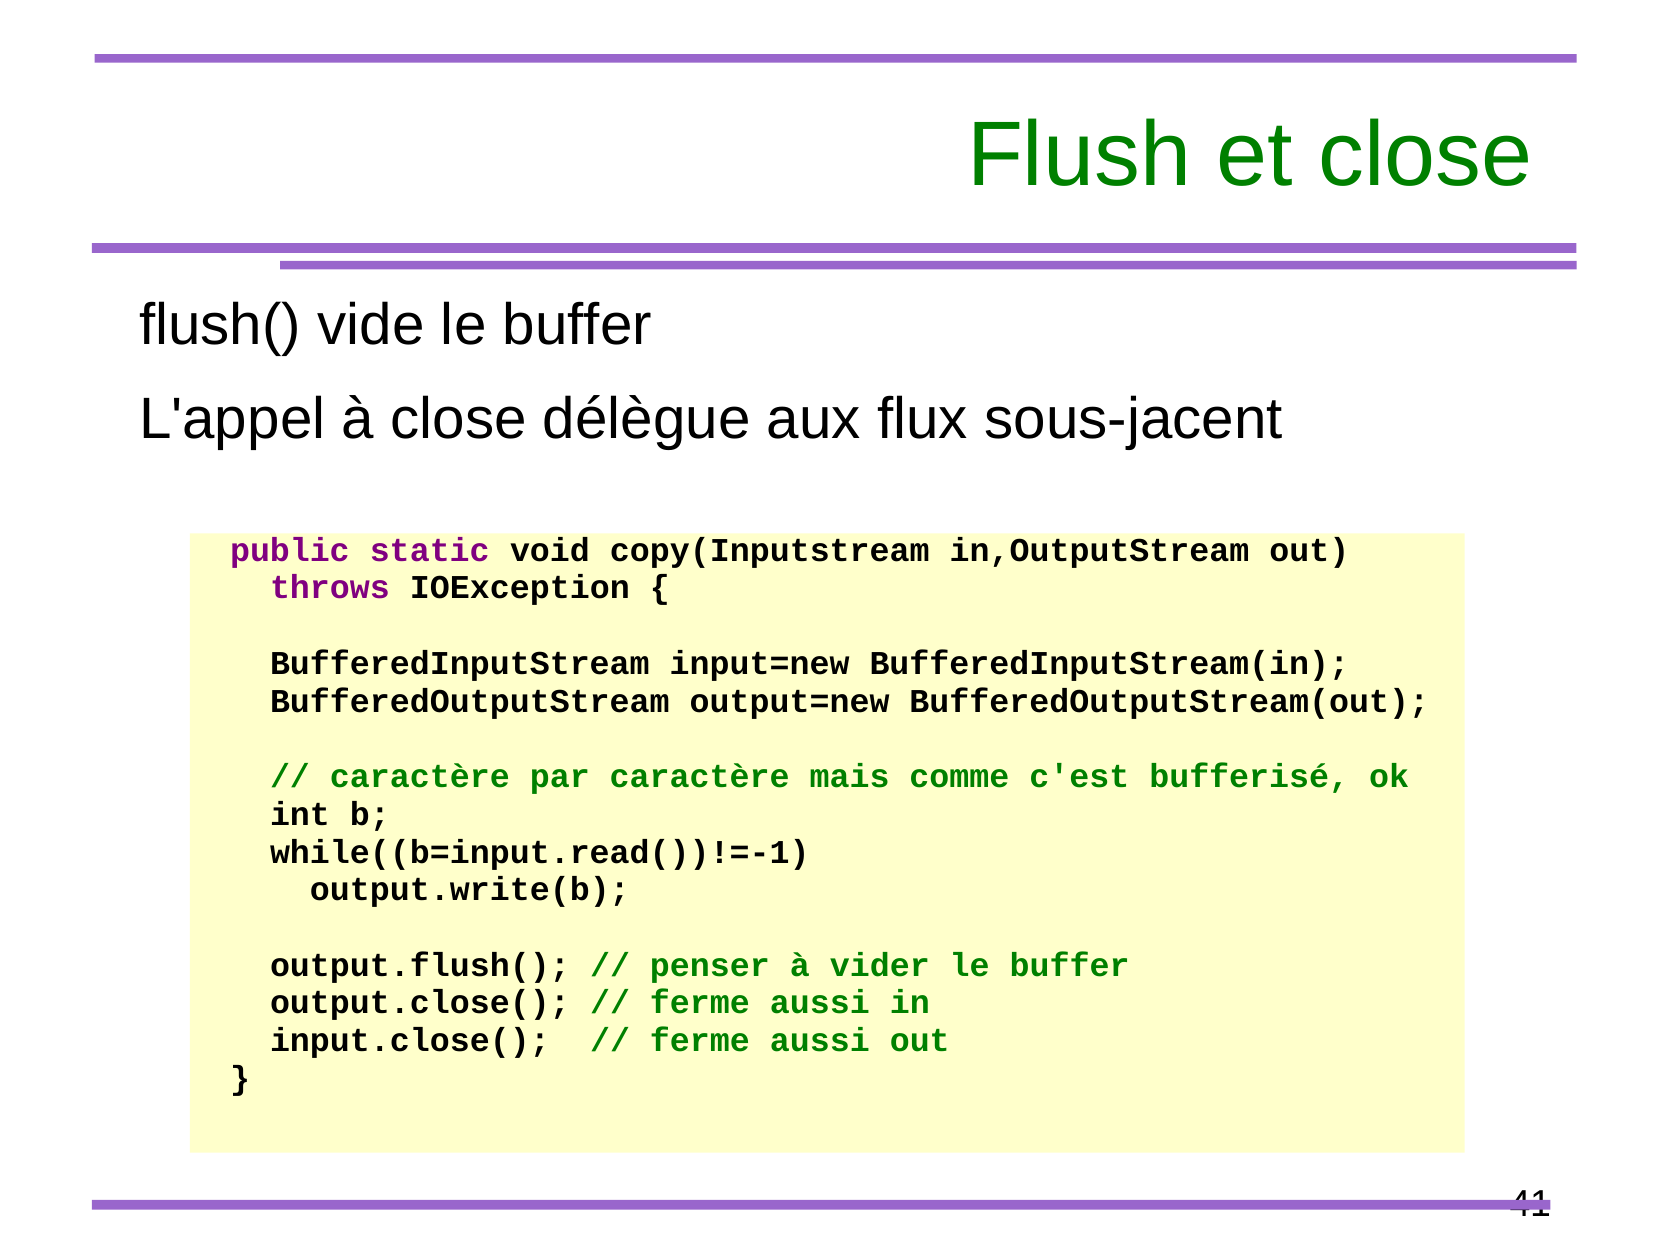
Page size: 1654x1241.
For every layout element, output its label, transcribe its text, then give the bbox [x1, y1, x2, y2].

text_box public static void copy(Inputstream in,OutputStream out) throws IOException { BufferedInputStream input=new BufferedInputStream(in); BufferedOutputStream output=new BufferedOutputStream(out); // caractère par caractère mais comme c'est bufferisé, ok int b; while((b=input.read())!=-1) output.write(b); output.flush(); // penser à vider le buffer output.close(); // ferme aussi in input.close(); // ferme aussi out } [189, 533, 1465, 1153]
title Flush et close [121, 49, 1534, 257]
list flush() vide le buffer L'appel à close délègue aux flux sous-jacent [121, 291, 1570, 495]
